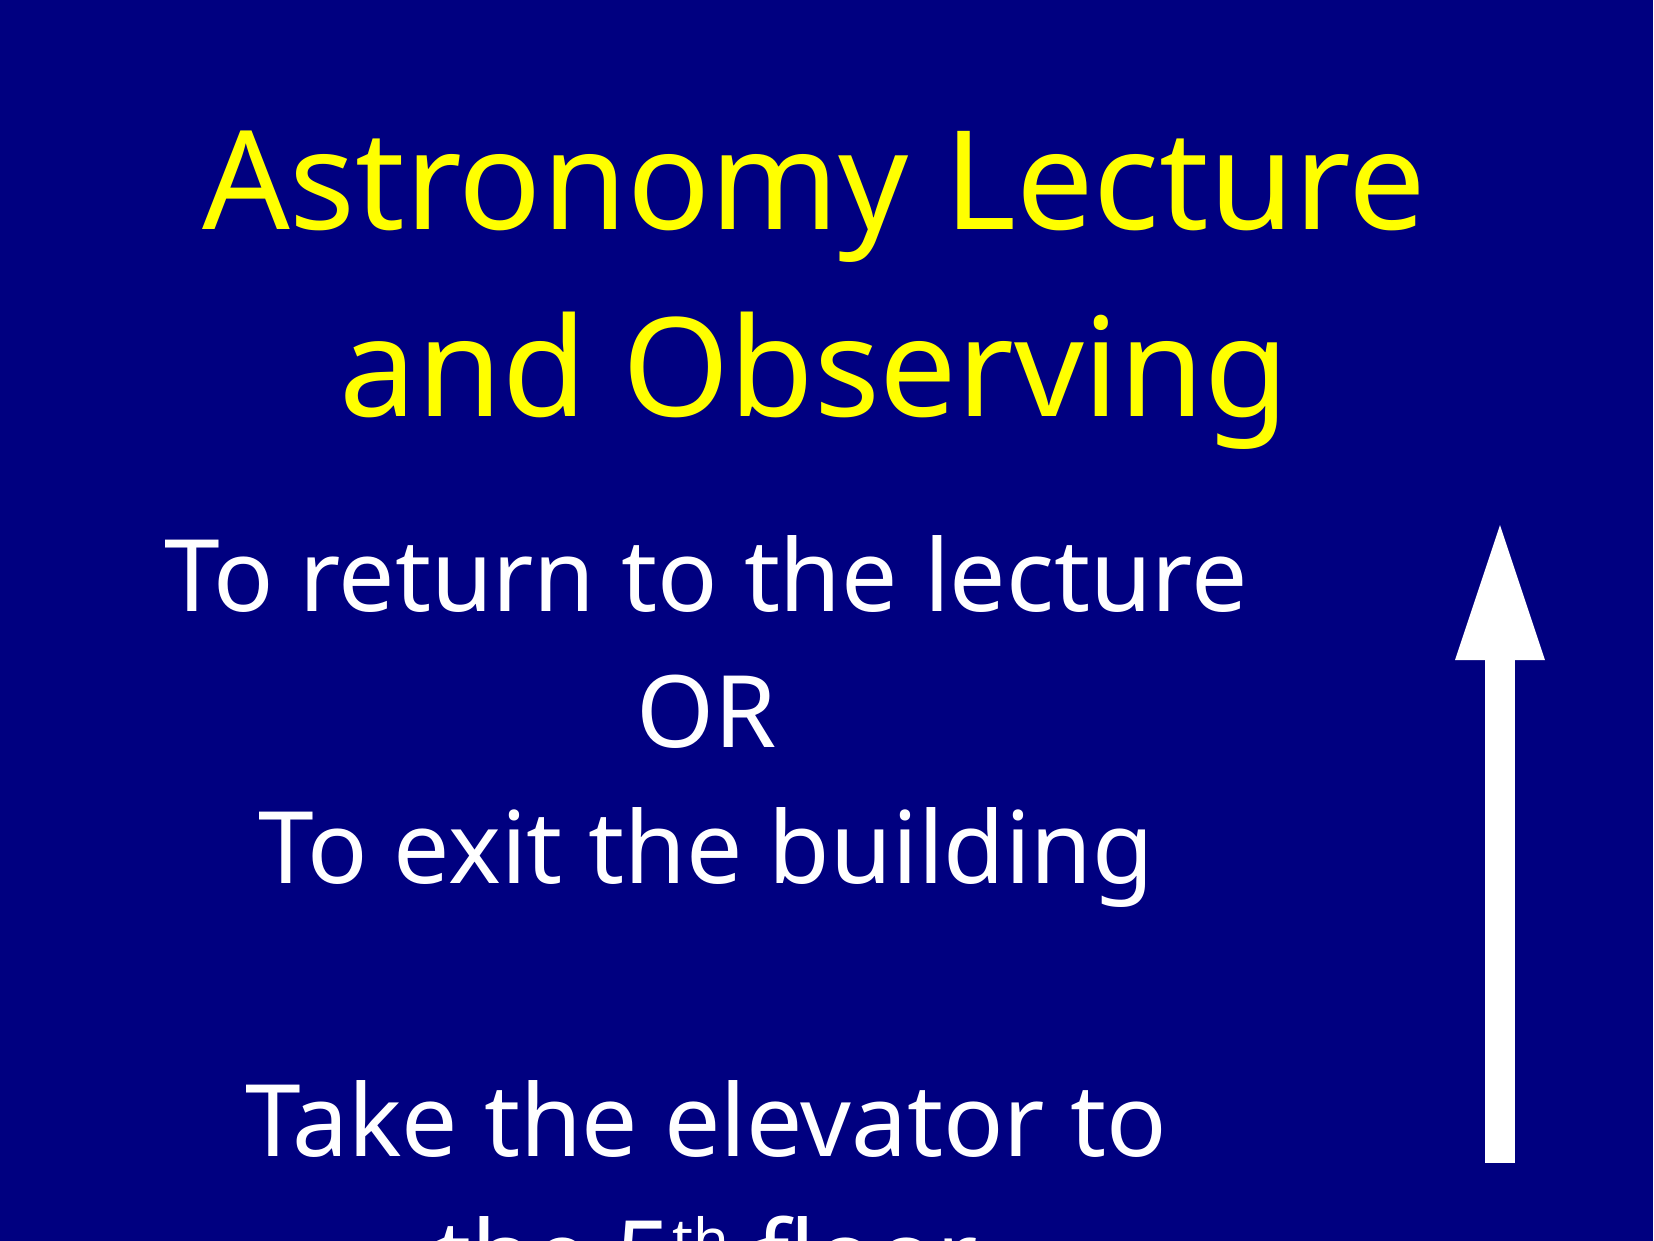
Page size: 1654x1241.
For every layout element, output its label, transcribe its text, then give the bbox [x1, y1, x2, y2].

text_box To return to the lecture OR To exit the building Take the elevator to the 5th floor [150, 497, 1426, 1238]
text_box Astronomy Lecture and Observing [187, 75, 1500, 422]
